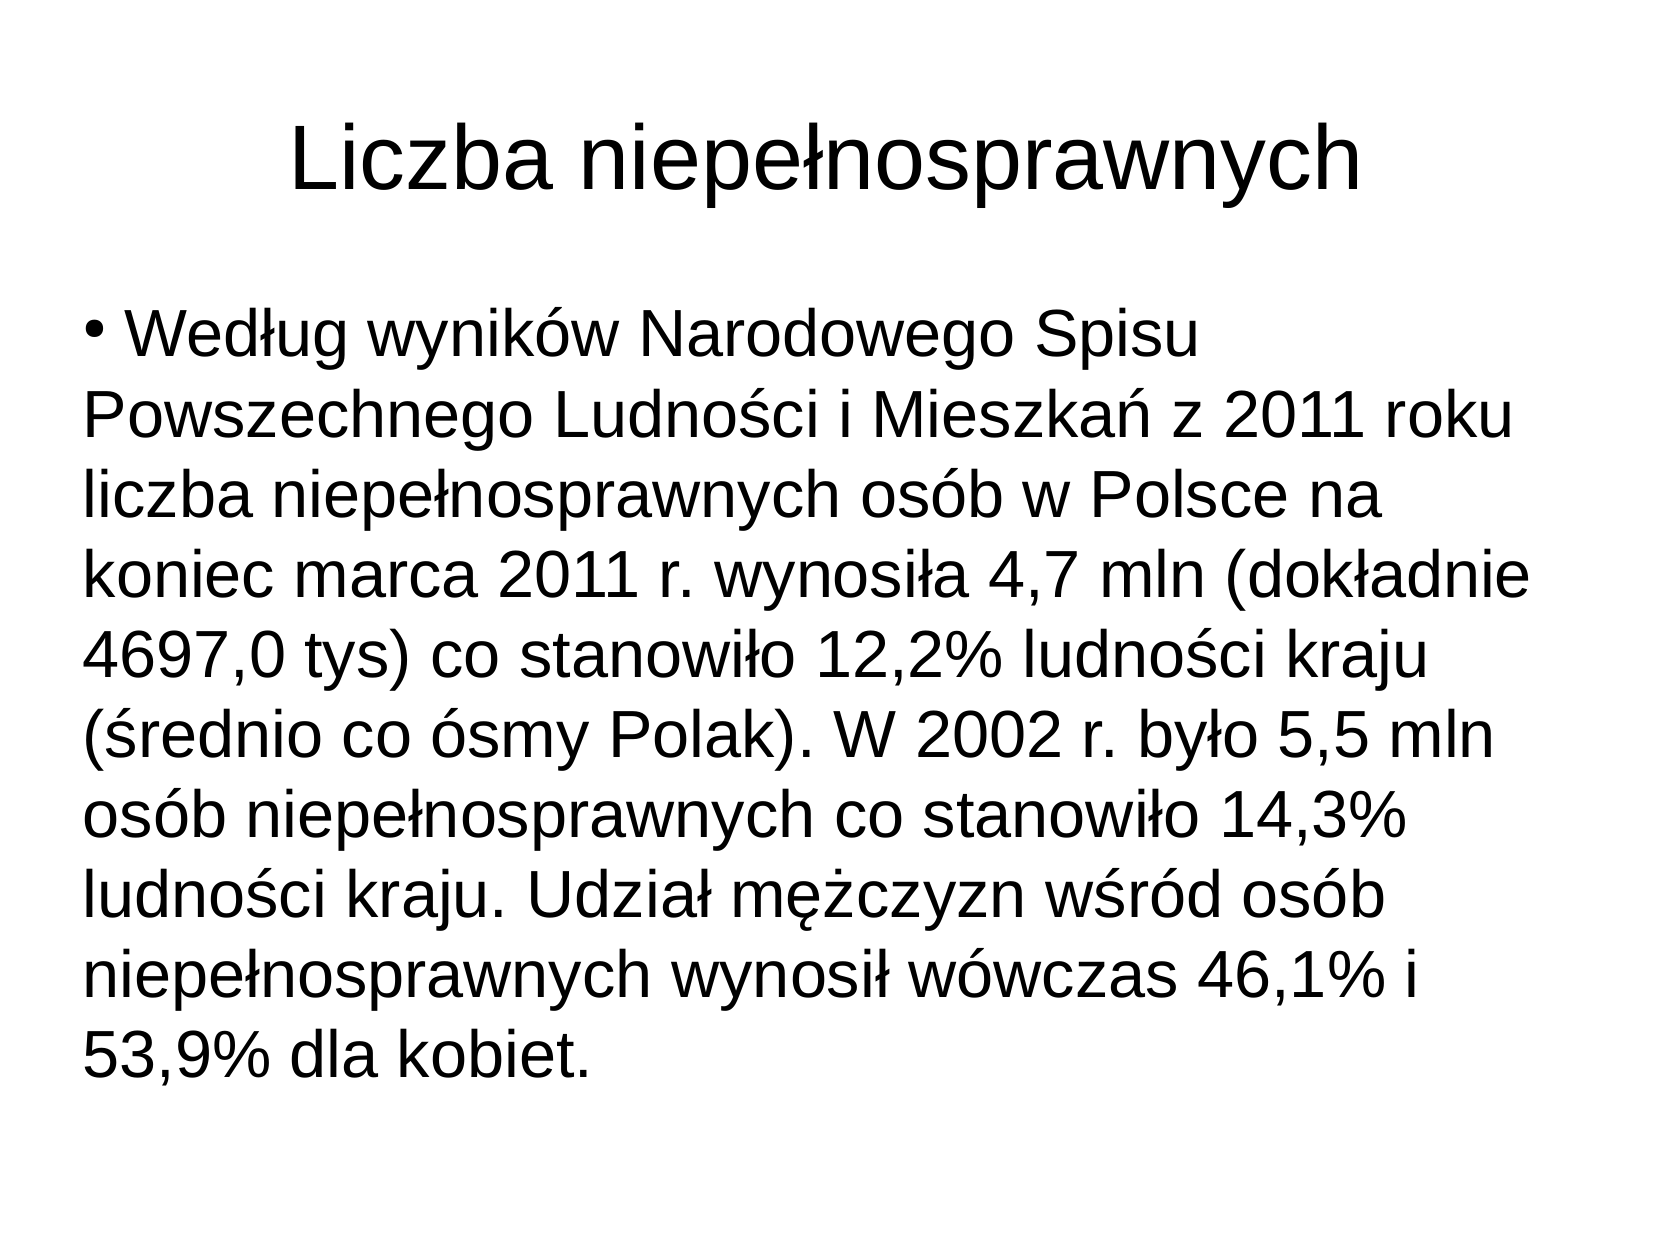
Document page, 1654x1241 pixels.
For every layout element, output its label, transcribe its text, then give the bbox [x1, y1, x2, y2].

list Według wyników Narodowego Spisu Powszechnego Ludności i Mieszkań z 2011 roku liczba niepełnosprawnych osób w Polsce na koniec marca 2011 r. wynosiła 4,7 mln (dokładnie 4697,0 tys) co stanowiło 12,2% ludności kraju (średnio co ósmy Polak). W 2002 r. było 5,5 mln osób niepełnosprawnych co stanowiło 14,3% ludności kraju. Udział mężczyzn wśród osób niepełnosprawnych wynosił wówczas 46,1% i 53,9% dla kobiet. [82, 290, 1571, 1109]
title Liczba niepełnosprawnych [82, 49, 1571, 257]
